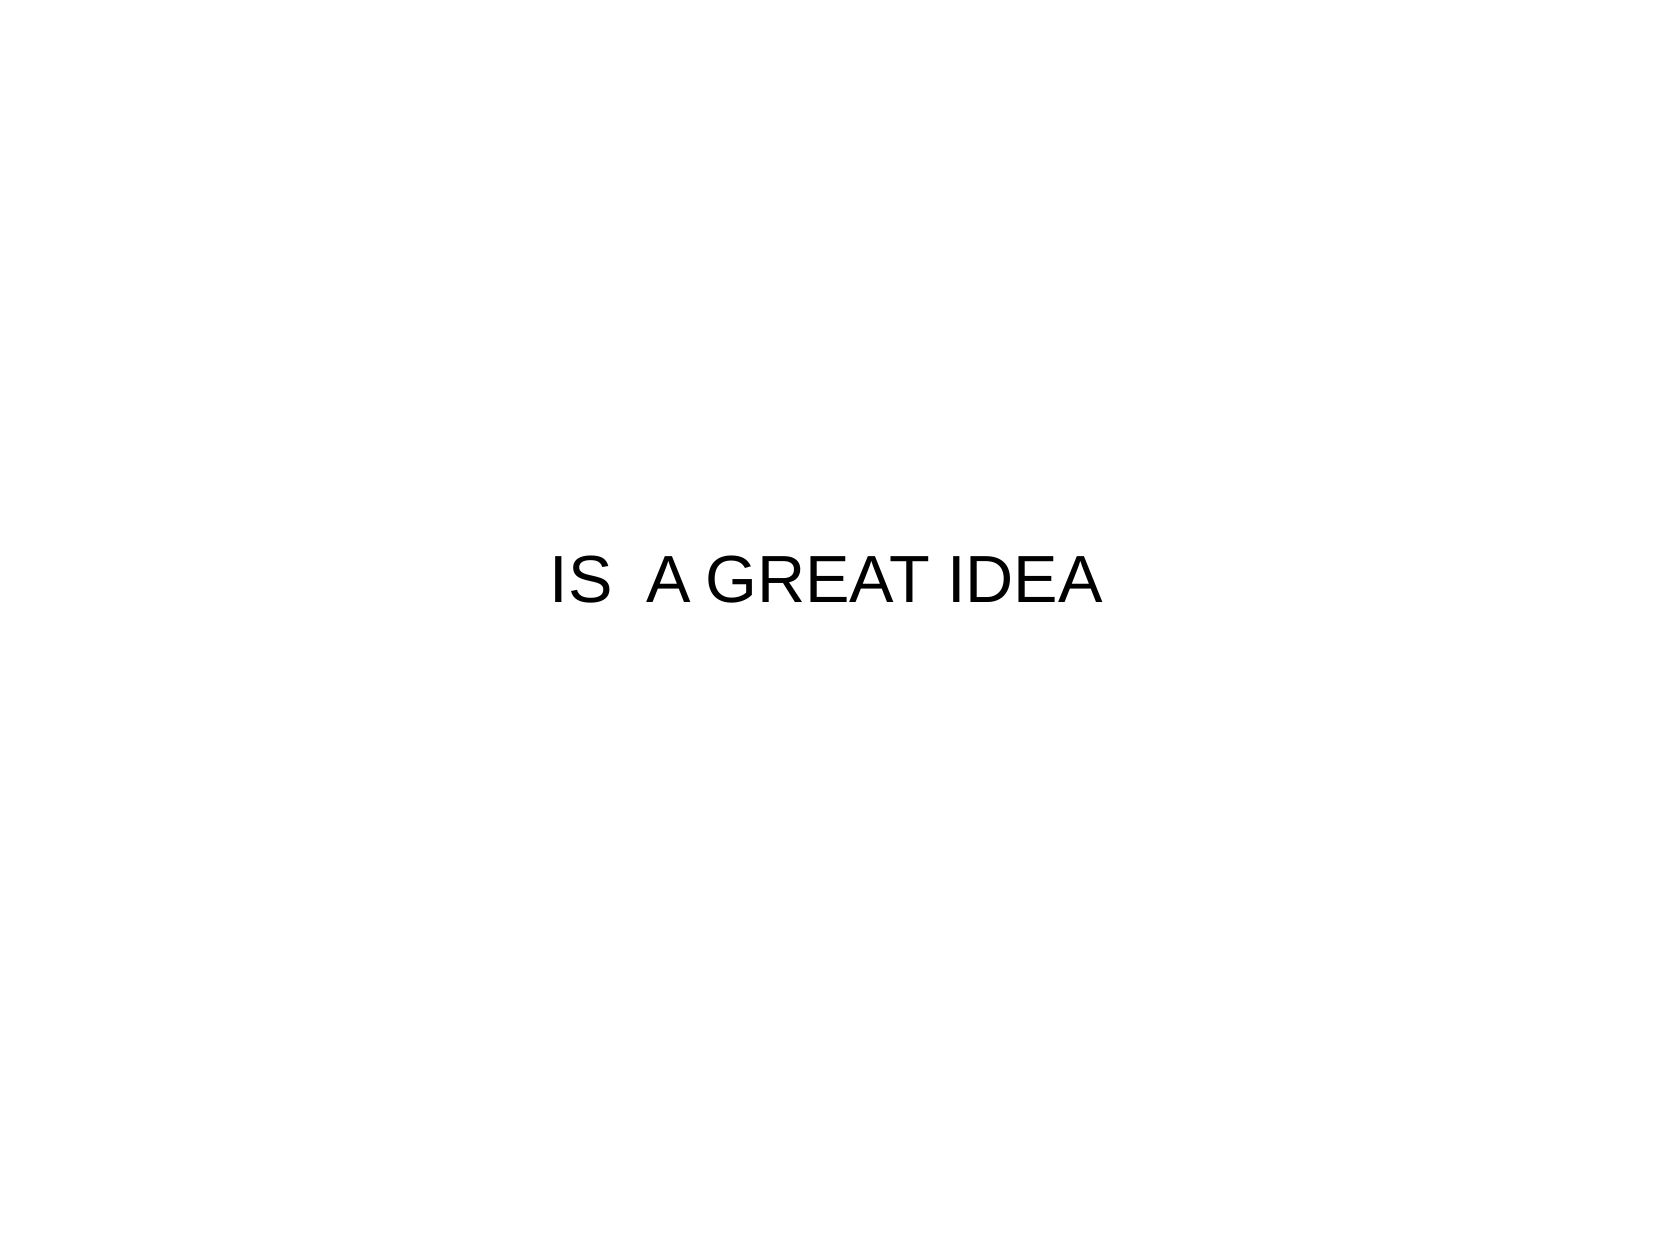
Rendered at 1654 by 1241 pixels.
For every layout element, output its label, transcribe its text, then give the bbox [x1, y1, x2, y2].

subtitle IS A GREAT IDEA [82, 49, 1571, 1109]
